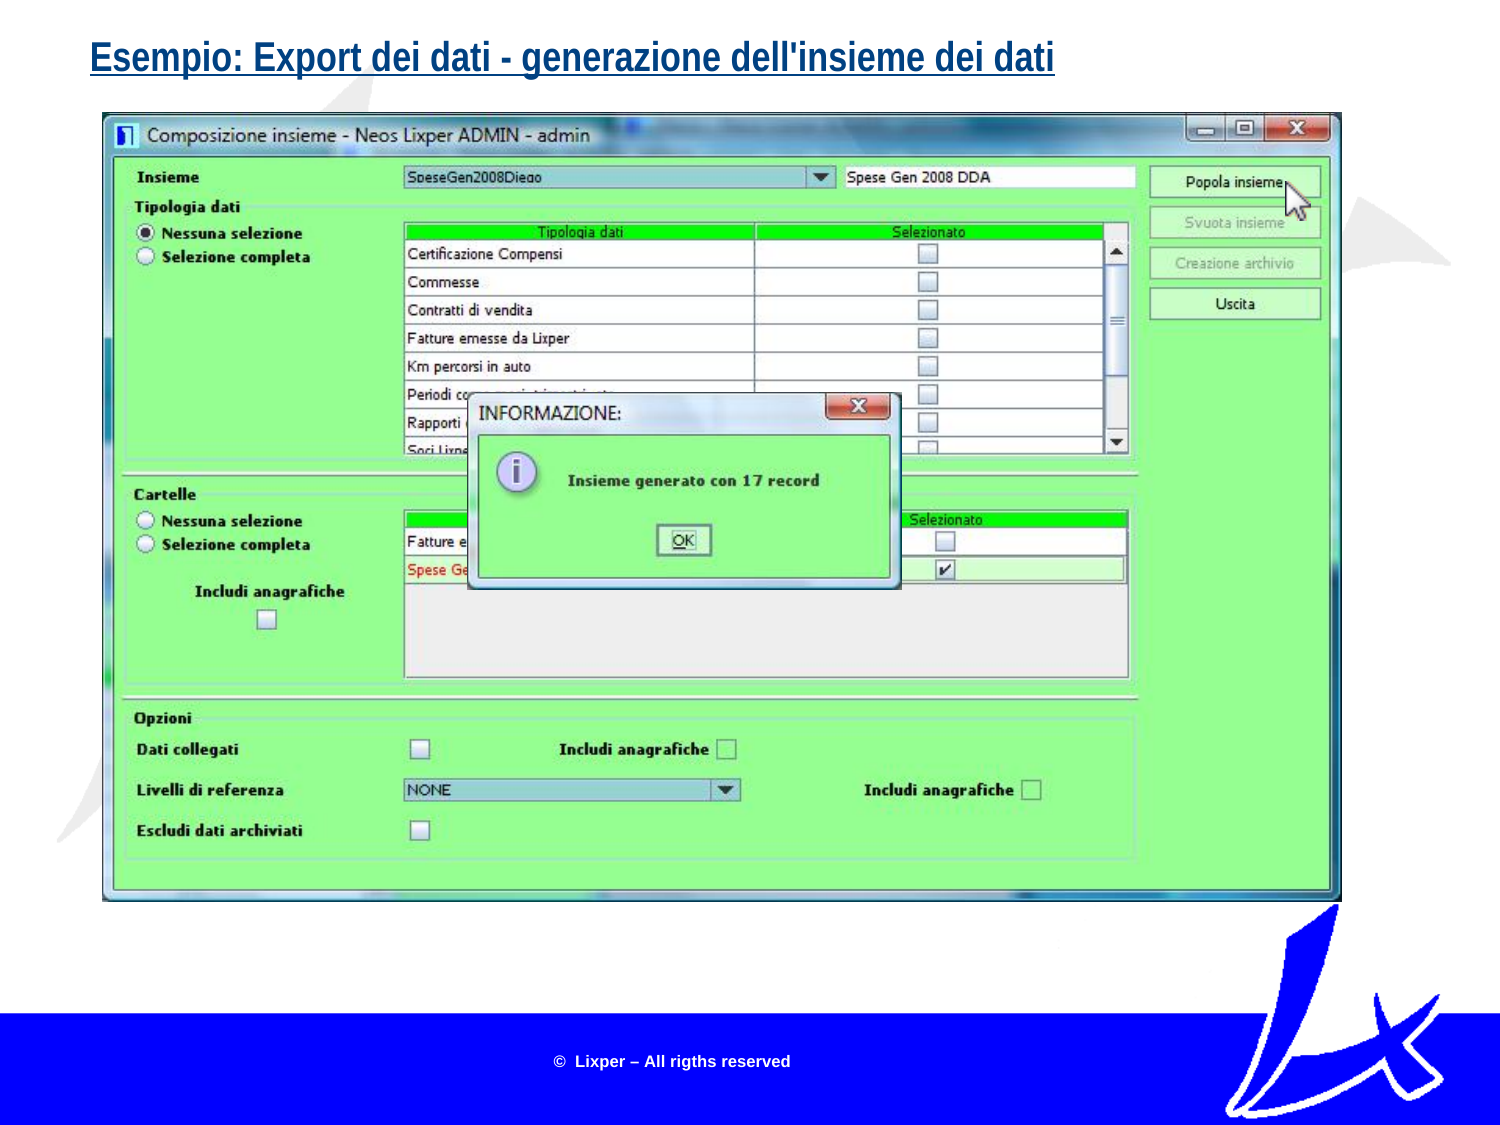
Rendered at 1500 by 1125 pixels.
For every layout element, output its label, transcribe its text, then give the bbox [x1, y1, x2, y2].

title Esempio: Export dei dati - generazione dell'insieme dei dati [75, 33, 1391, 101]
picture [0, 0, 1500, 1125]
